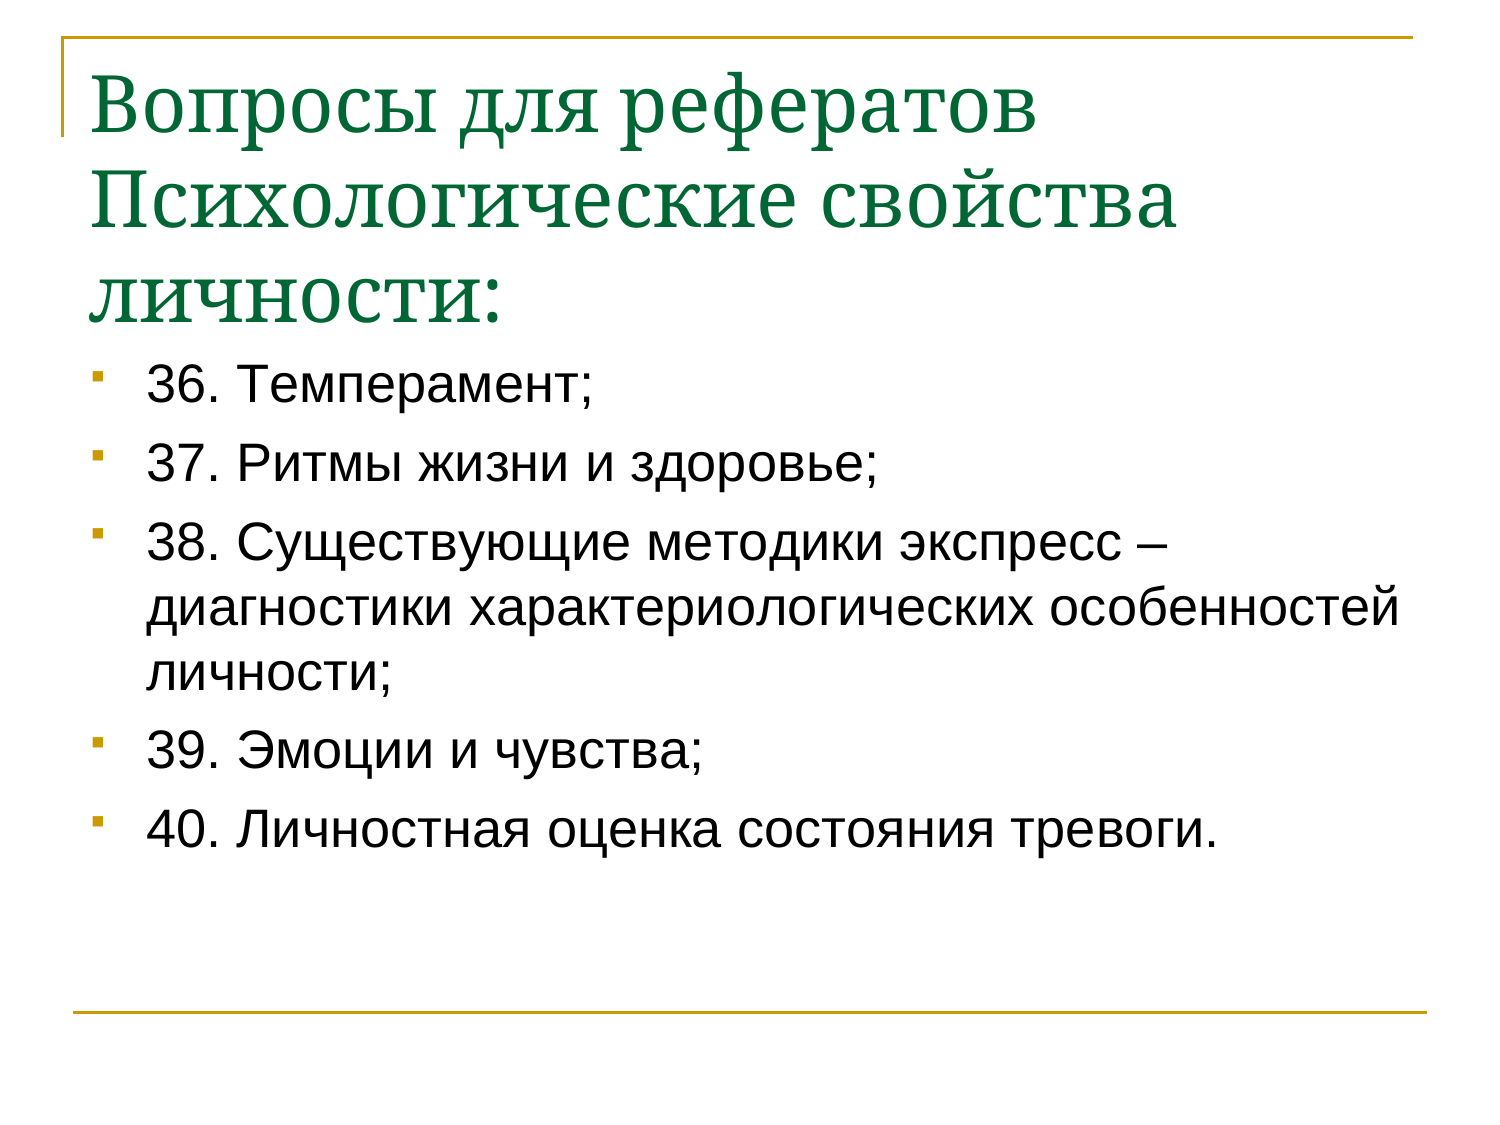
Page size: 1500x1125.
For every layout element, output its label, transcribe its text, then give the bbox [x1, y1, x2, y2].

list 36. Темперамент; 37. Ритмы жизни и здоровье; 38. Существующие методики экспресс – диагностики характериологических особенностей личности; 39. Эмоции и чувства; 40. Личностная оценка состояния тревоги. [75, 262, 1426, 1006]
title Вопросы для рефератов Психологические свойства личности: [75, 45, 1426, 262]
